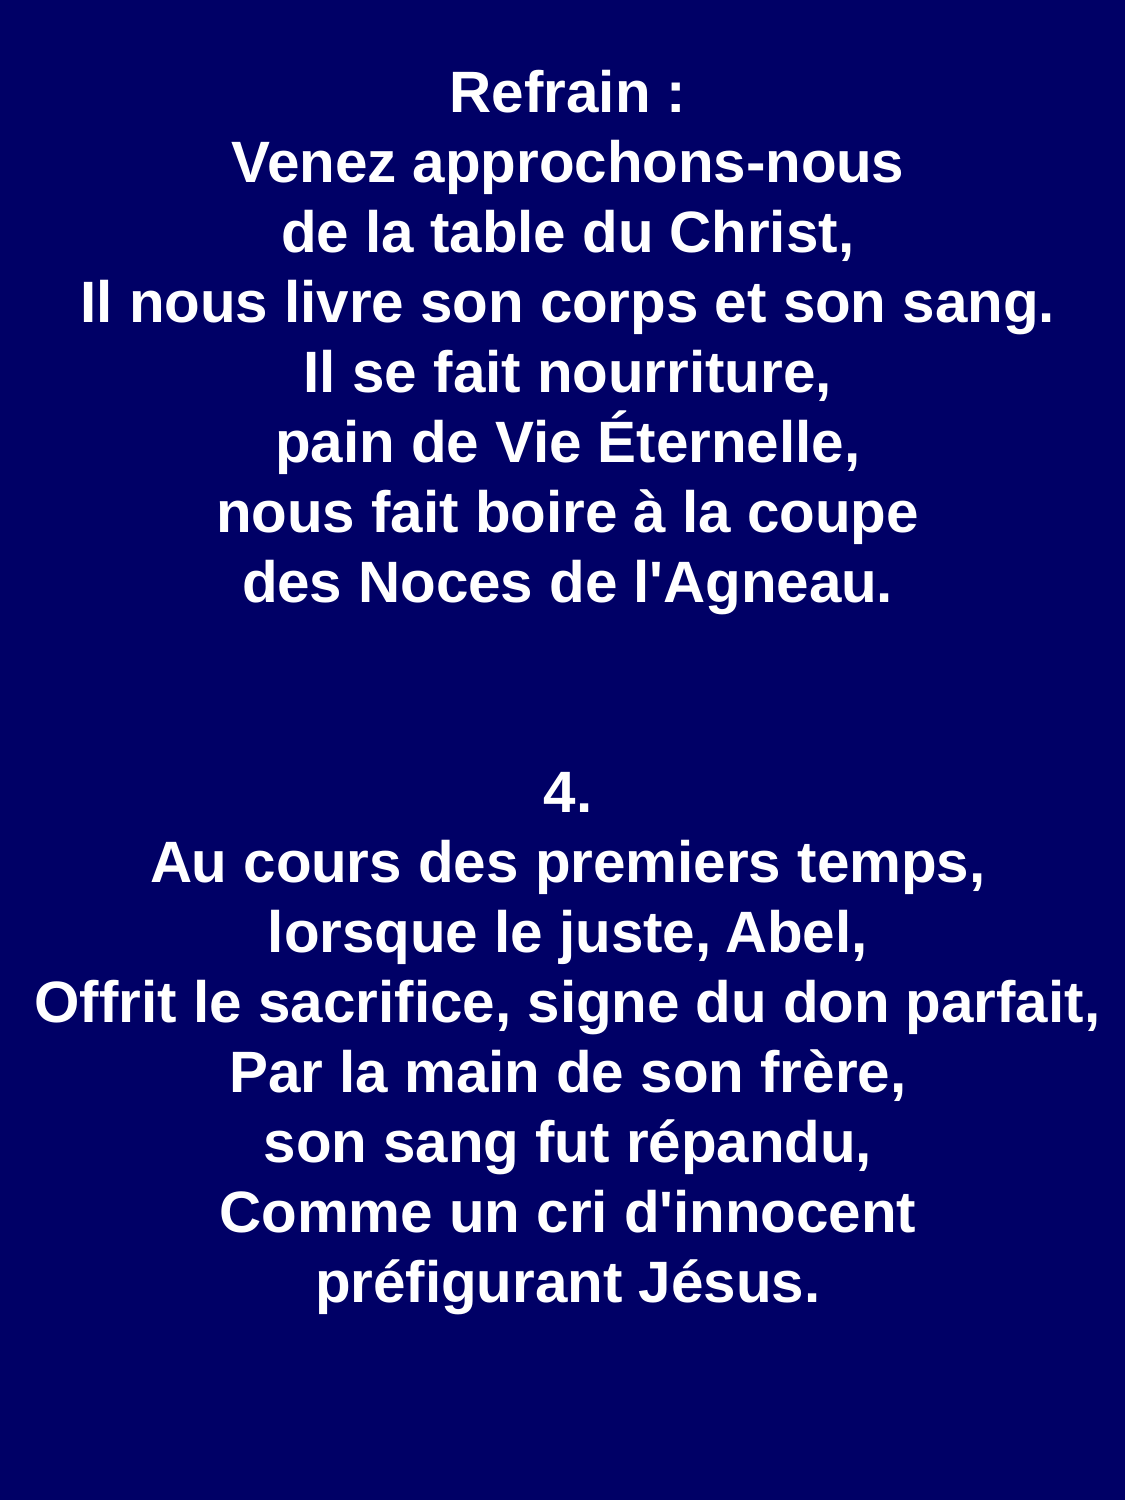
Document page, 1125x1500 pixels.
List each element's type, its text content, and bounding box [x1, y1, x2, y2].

text_box Refrain : Venez approchons-nous de la table du Christ, Il nous livre son corps et son sang. Il se fait nourriture, pain de Vie Éternelle, nous fait boire à la coupe des Noces de l'Agneau. 4. Au cours des premiers temps, lorsque le juste, Abel, Offrit le sacrifice, signe du don parfait, Par la main de son frère, son sang fut répandu, Comme un cri d'innocent préfigurant Jésus. [0, 47, 1125, 1500]
